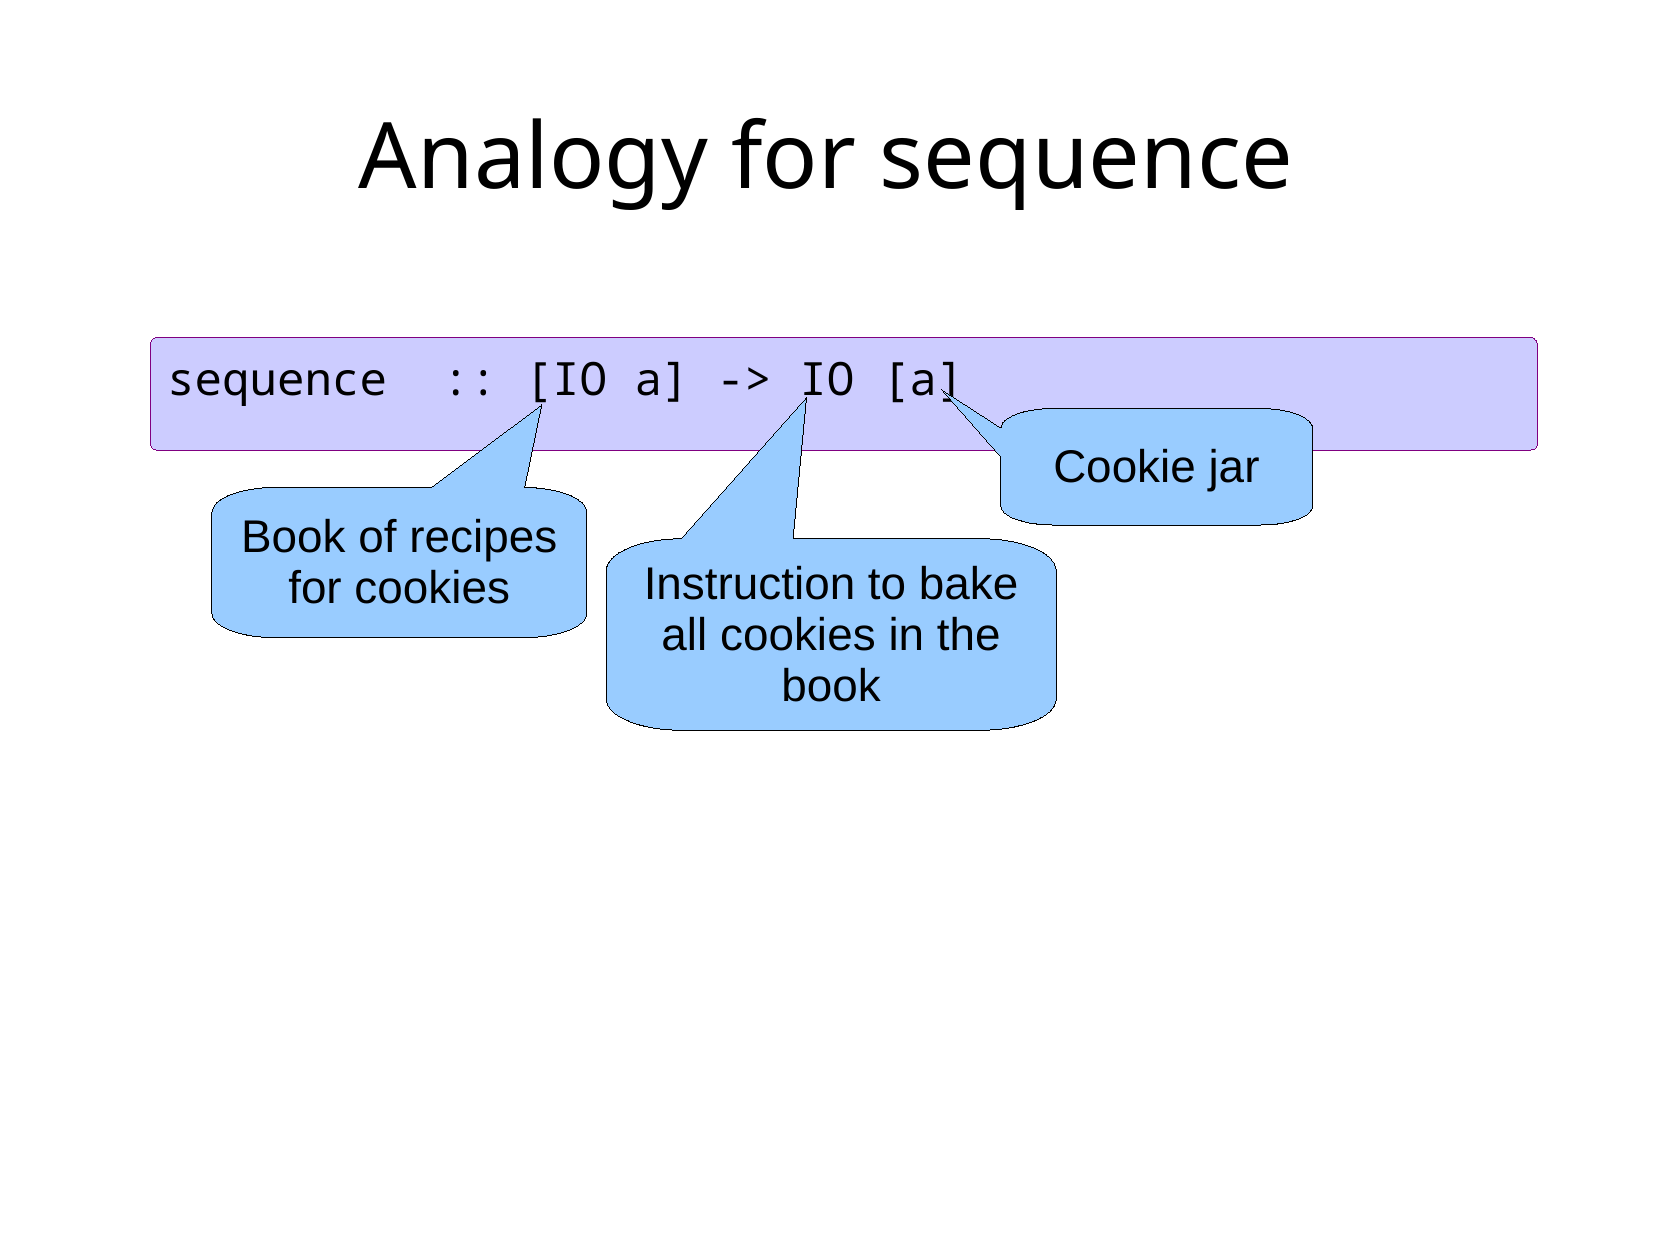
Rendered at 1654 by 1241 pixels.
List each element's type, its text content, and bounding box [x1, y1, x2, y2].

text_box sequence :: [IO a] -> IO [a] [150, 337, 1538, 451]
title Analogy for sequence [82, 56, 1571, 250]
text_box Cookie jar [941, 389, 1313, 526]
text_box Book of recipes for cookies [211, 404, 587, 638]
text_box Instruction to bake all cookies in the book [606, 397, 1057, 731]
